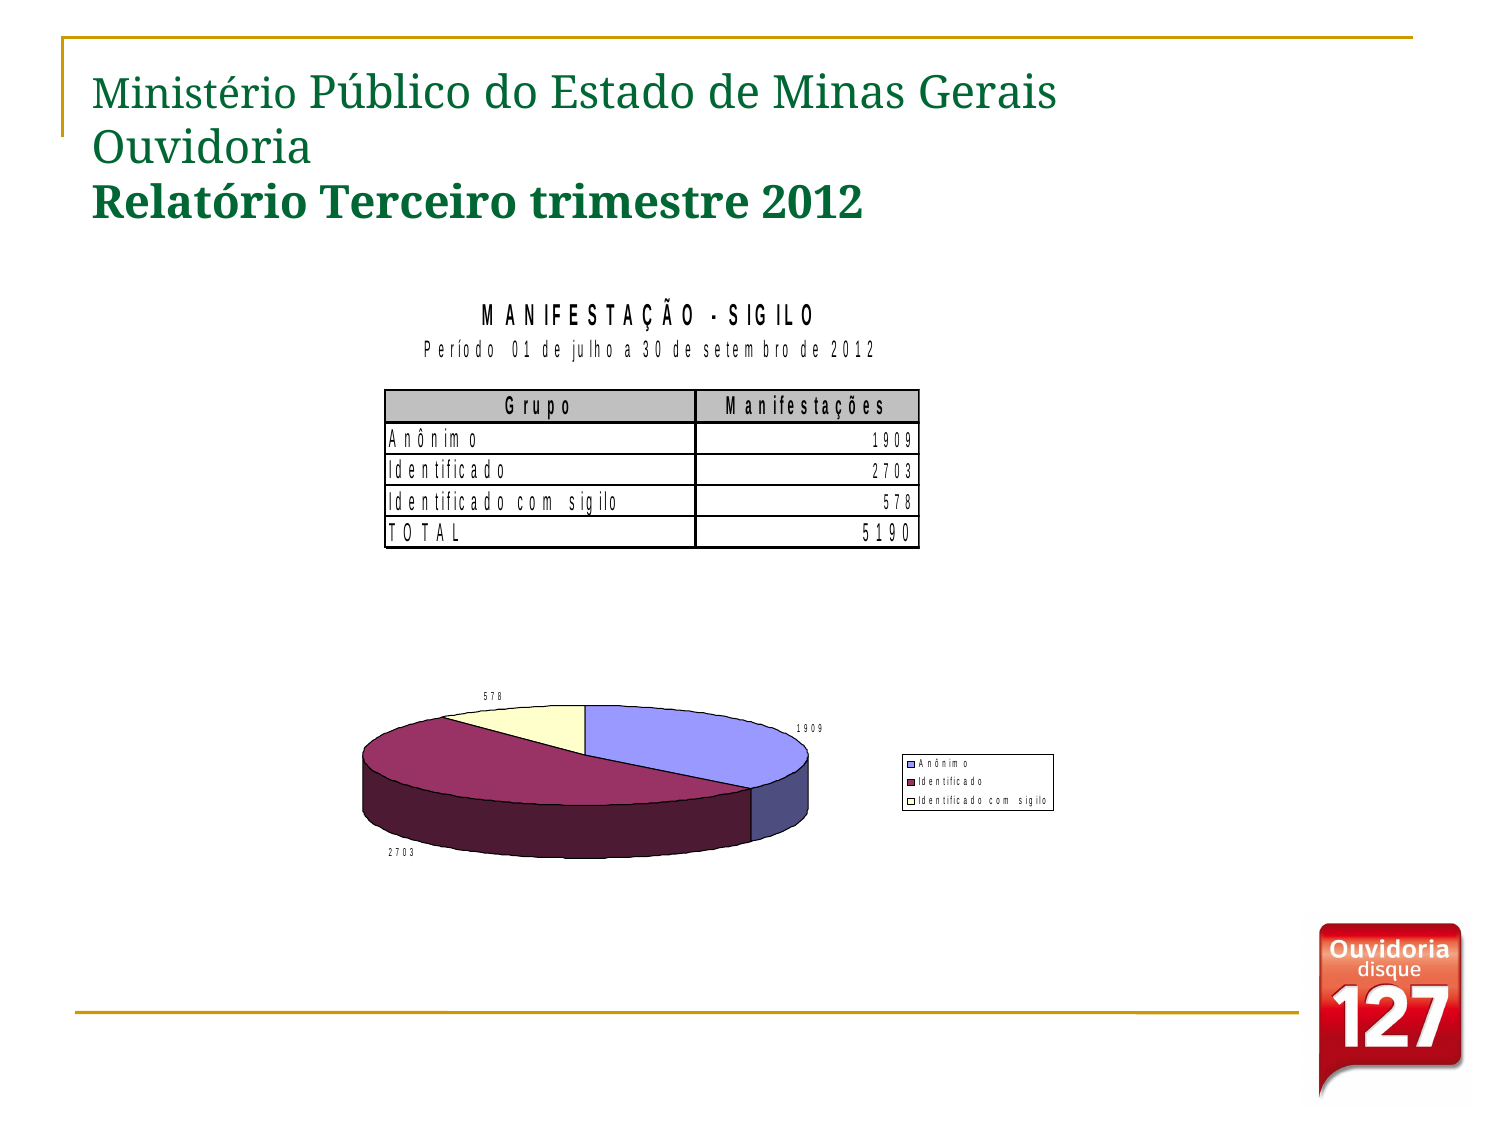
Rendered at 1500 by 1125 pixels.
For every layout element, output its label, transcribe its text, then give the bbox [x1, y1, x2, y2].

chart [1299, 912, 1473, 1107]
text_box Ministério Público do Estado de Minas Gerais Ouvidoria Relatório Terceiro trimestre 2012 [76, 0, 1427, 187]
picture [265, 620, 1063, 945]
chart [383, 295, 920, 549]
